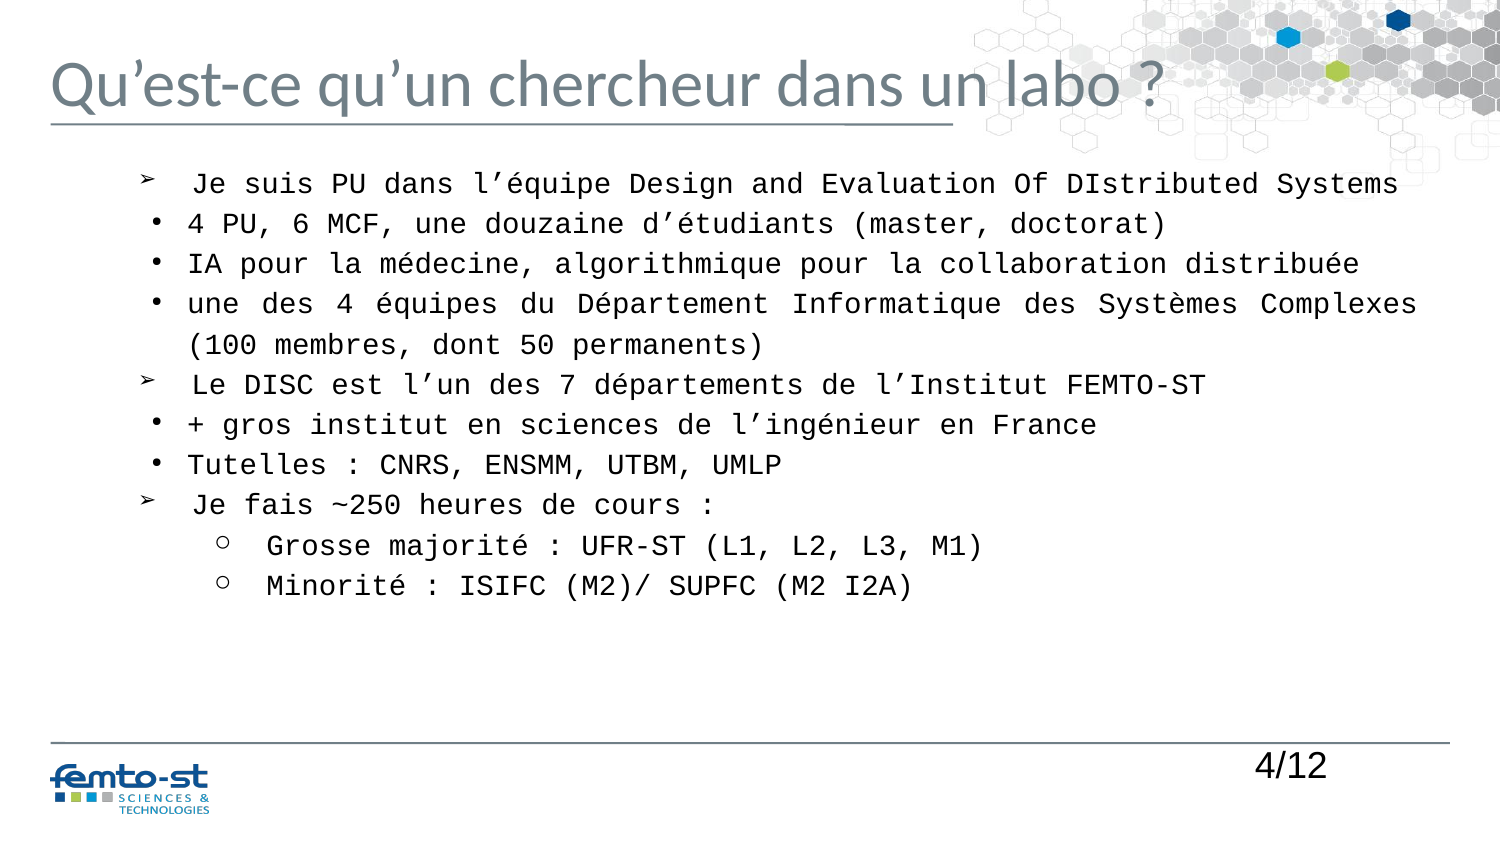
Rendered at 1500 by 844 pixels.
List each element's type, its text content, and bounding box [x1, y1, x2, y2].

text_box Je suis PU dans l’équipe Design and Evaluation Of DIstributed Systems 4 PU, 6 MCF, une douzaine d’étudiants (master, doctorat) IA pour la médecine, algorithmique pour la collaboration distribuée une des 4 équipes du Département Informatique des Systèmes Complexes (100 membres, dont 50 permanents) Le DISC est l’un des 7 départements de l’Institut FEMTO-ST + gros institut en sciences de l’ingénieur en France Tutelles : CNRS, ENSMM, UTBM, UMLP Je fais ~250 heures de cours : Grosse majorité : UFR-ST (L1, L2, L3, M1) Minorité : ISIFC (M2)/ SUPFC (M2 I2A) [116, 124, 1418, 745]
picture [50, 764, 209, 814]
picture [962, 0, 1500, 216]
text_box Qu’est-ce qu’un chercheur dans un labo ? [50, 40, 1401, 124]
